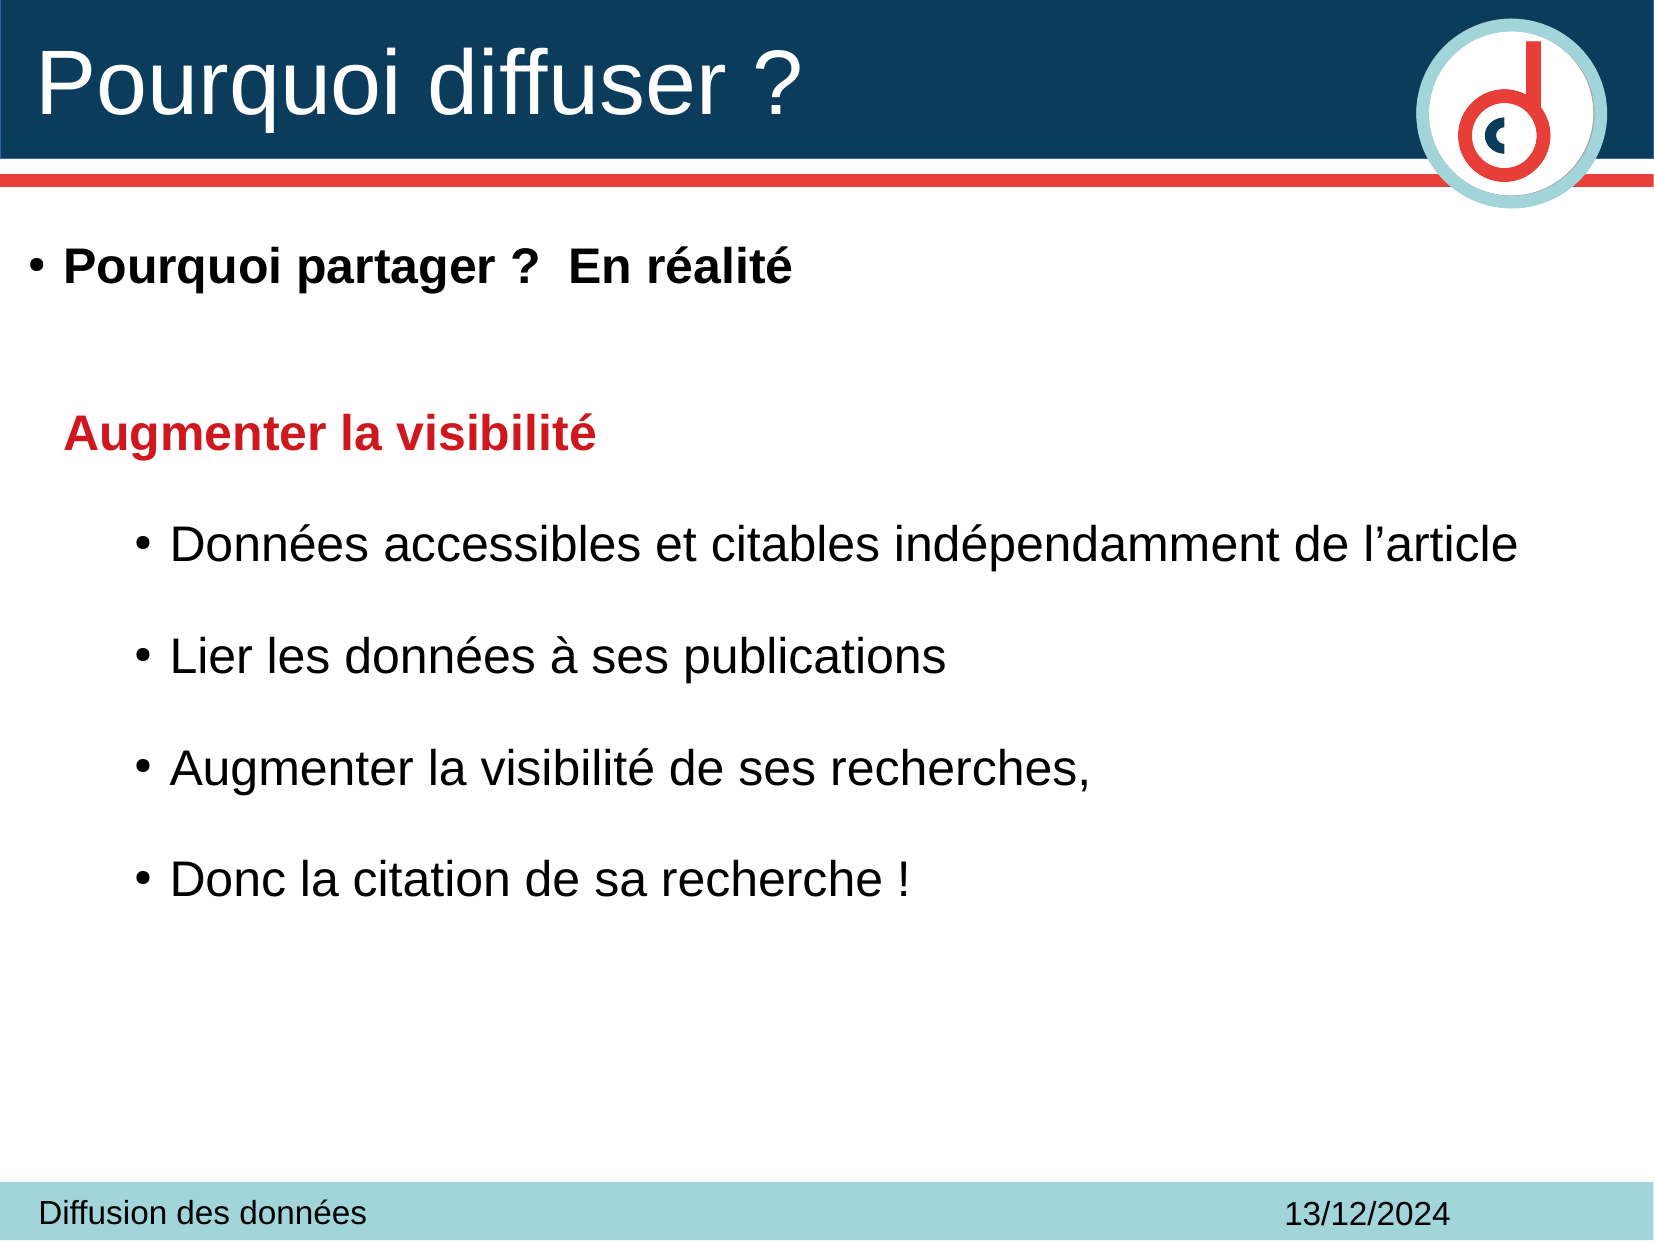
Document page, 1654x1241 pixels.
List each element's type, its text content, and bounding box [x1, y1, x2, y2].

text_box 13/12/2024 [1269, 1188, 1595, 1241]
text_box Diffusion des données [23, 1187, 621, 1241]
title Pourquoi diffuser ? [35, 11, 1430, 159]
text_box Pourquoi partager ? En réalité Augmenter la visibilité Données accessibles et citables indépendamment de l’article Lier les données à ses publications Augmenter la visibilité de ses recherches, Donc la citation de sa recherche ! [27, 237, 1652, 1183]
